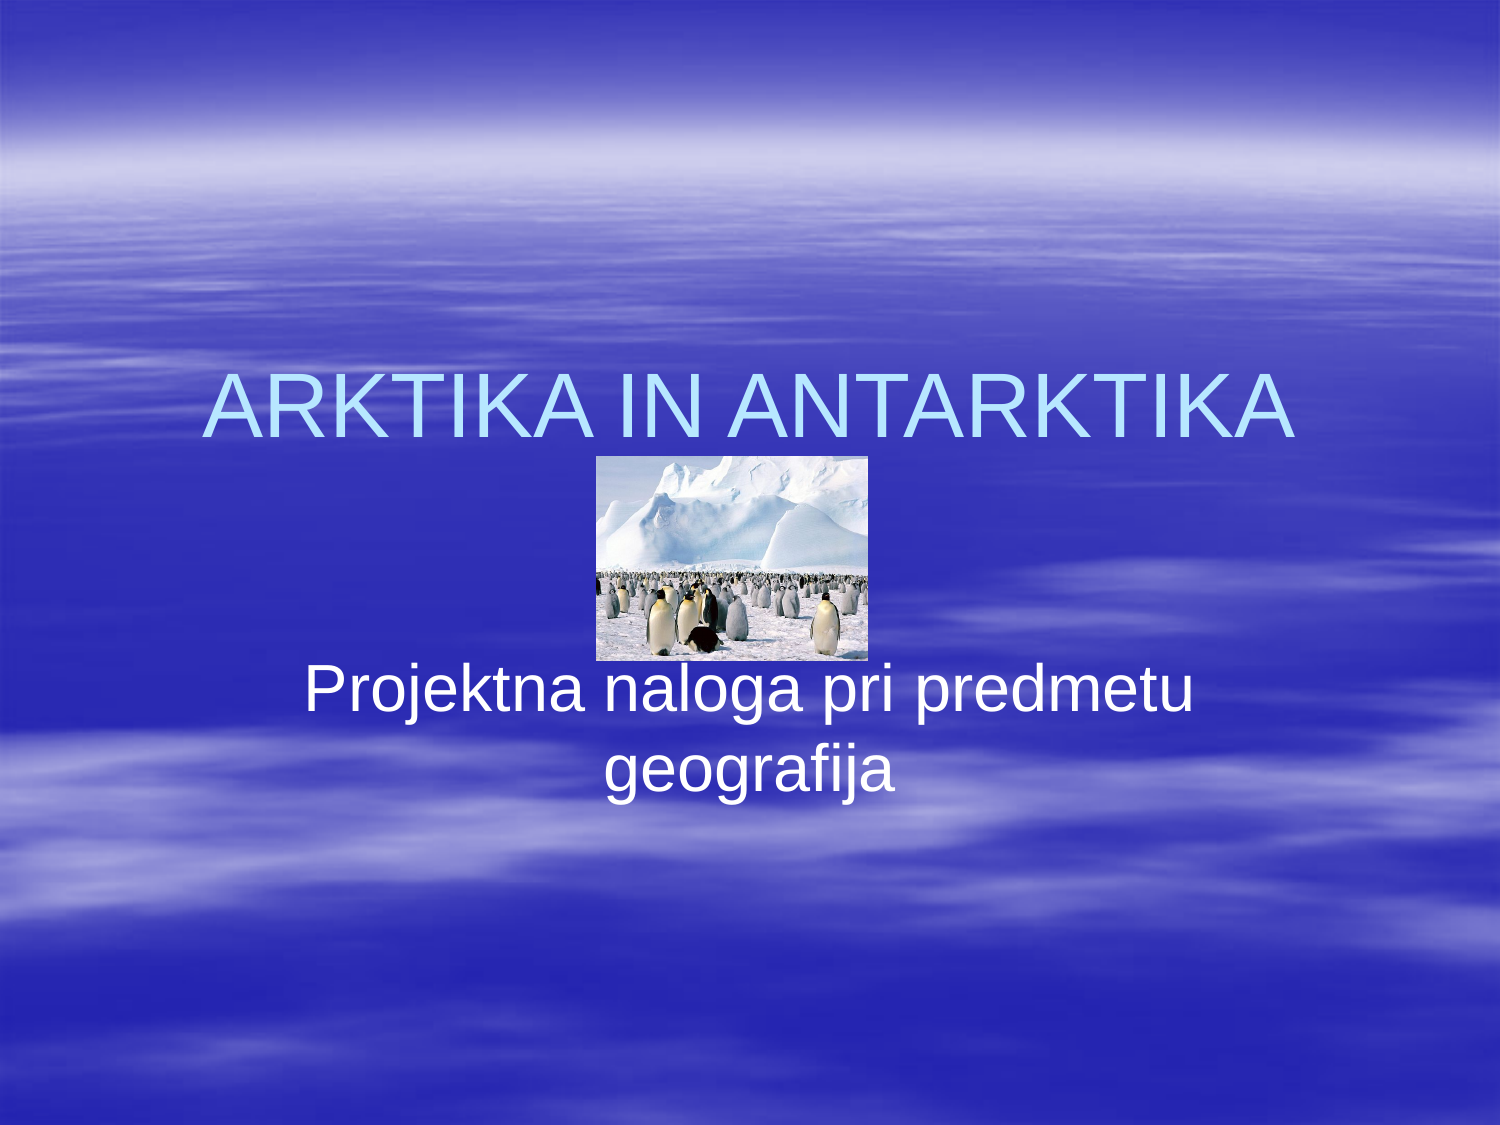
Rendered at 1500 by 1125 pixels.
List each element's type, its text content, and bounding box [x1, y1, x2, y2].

title ARKTIKA IN ANTARKTIKA [112, 324, 1388, 588]
subtitle Projektna naloga pri predmetu geografija [225, 637, 1275, 925]
picture [0, 0, 1500, 1125]
